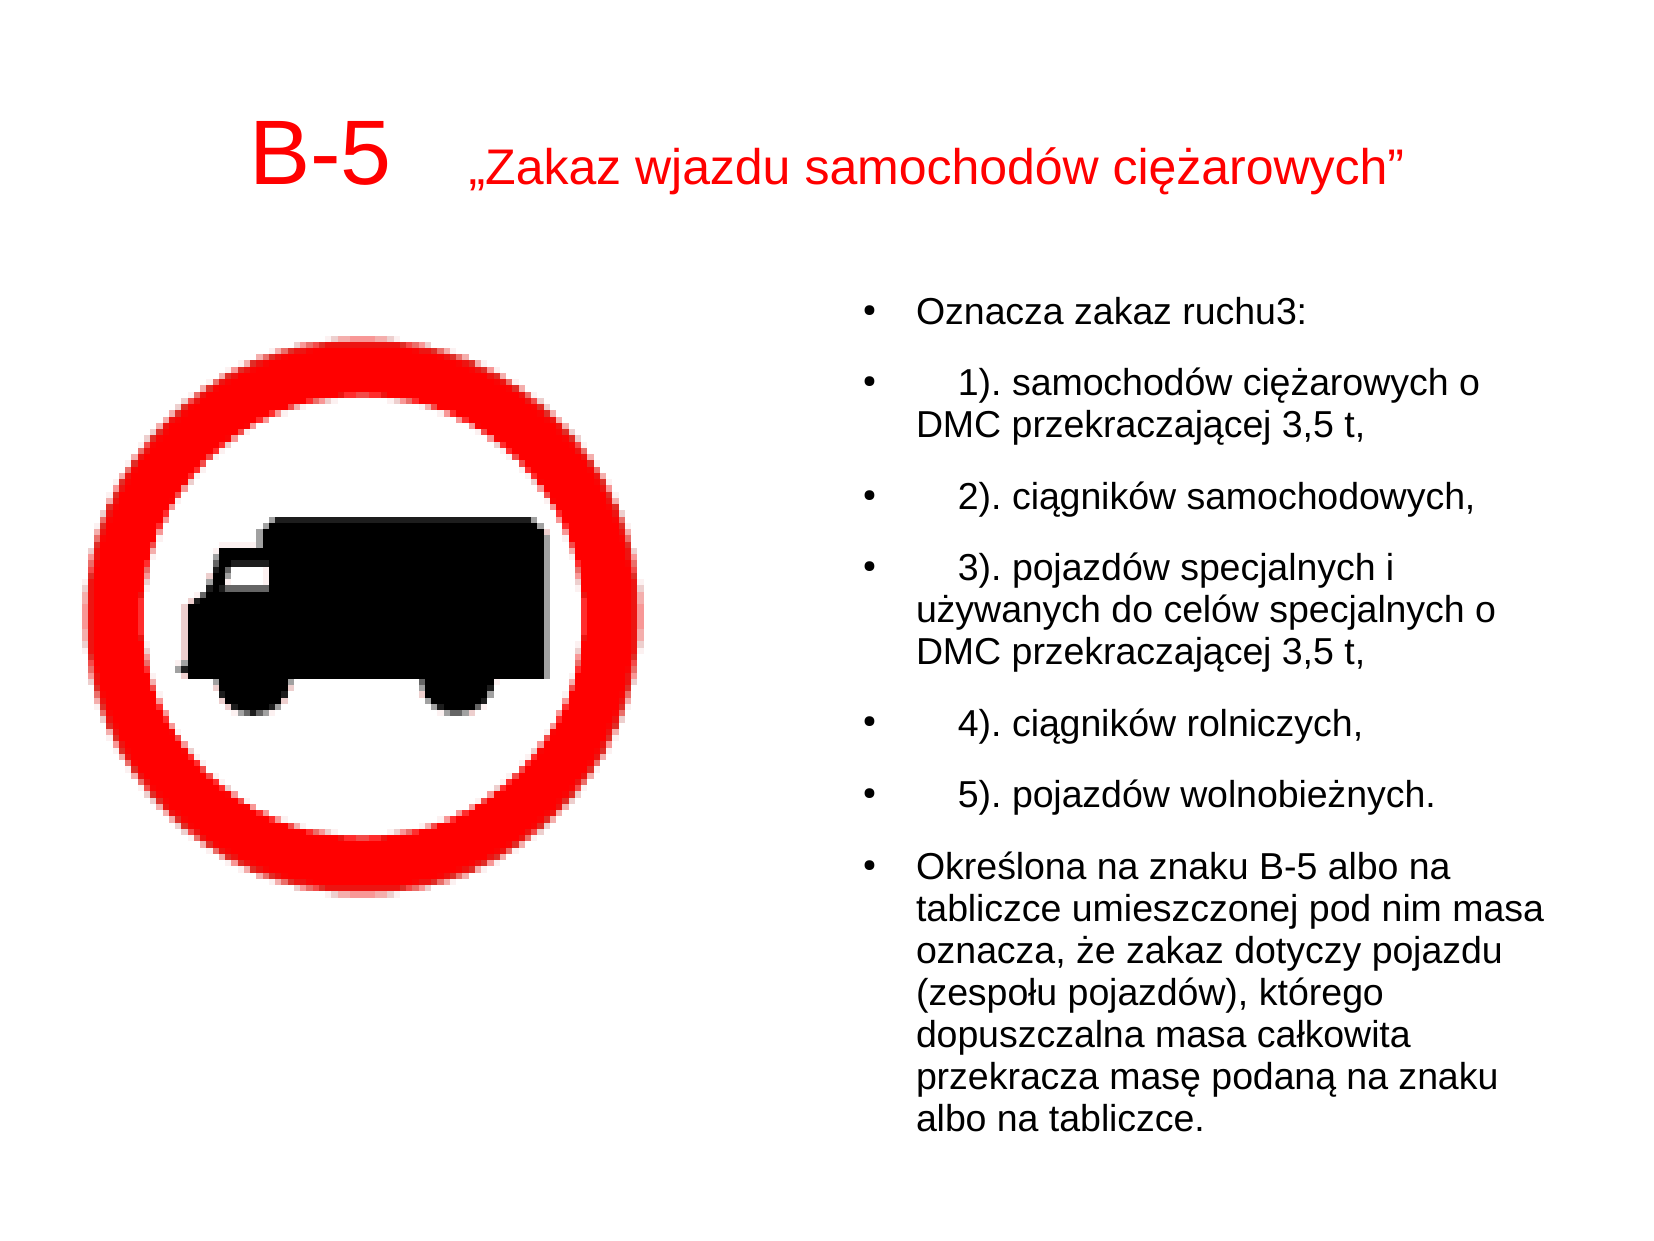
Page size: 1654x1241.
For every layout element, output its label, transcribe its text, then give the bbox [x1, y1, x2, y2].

list Oznacza zakaz ruchu3: 1). samochodów ciężarowych o DMC przekraczającej 3,5 t, 2). ciągników samochodowych, 3). pojazdów specjalnych i używanych do celów specjalnych o DMC przekraczającej 3,5 t, 4). ciągników rolniczych, 5). pojazdów wolnobieżnych. Określona na znaku B-5 albo na tabliczce umieszczonej pod nim masa oznacza, że zakaz dotyczy pojazdu (zespołu pojazdów), którego dopuszczalna masa całkowita przekracza masę podaną na znaku albo na tabliczce. [845, 290, 1572, 1141]
title B-5 „Zakaz wjazdu samochodów ciężarowych” [82, 56, 1571, 250]
picture [82, 336, 644, 898]
